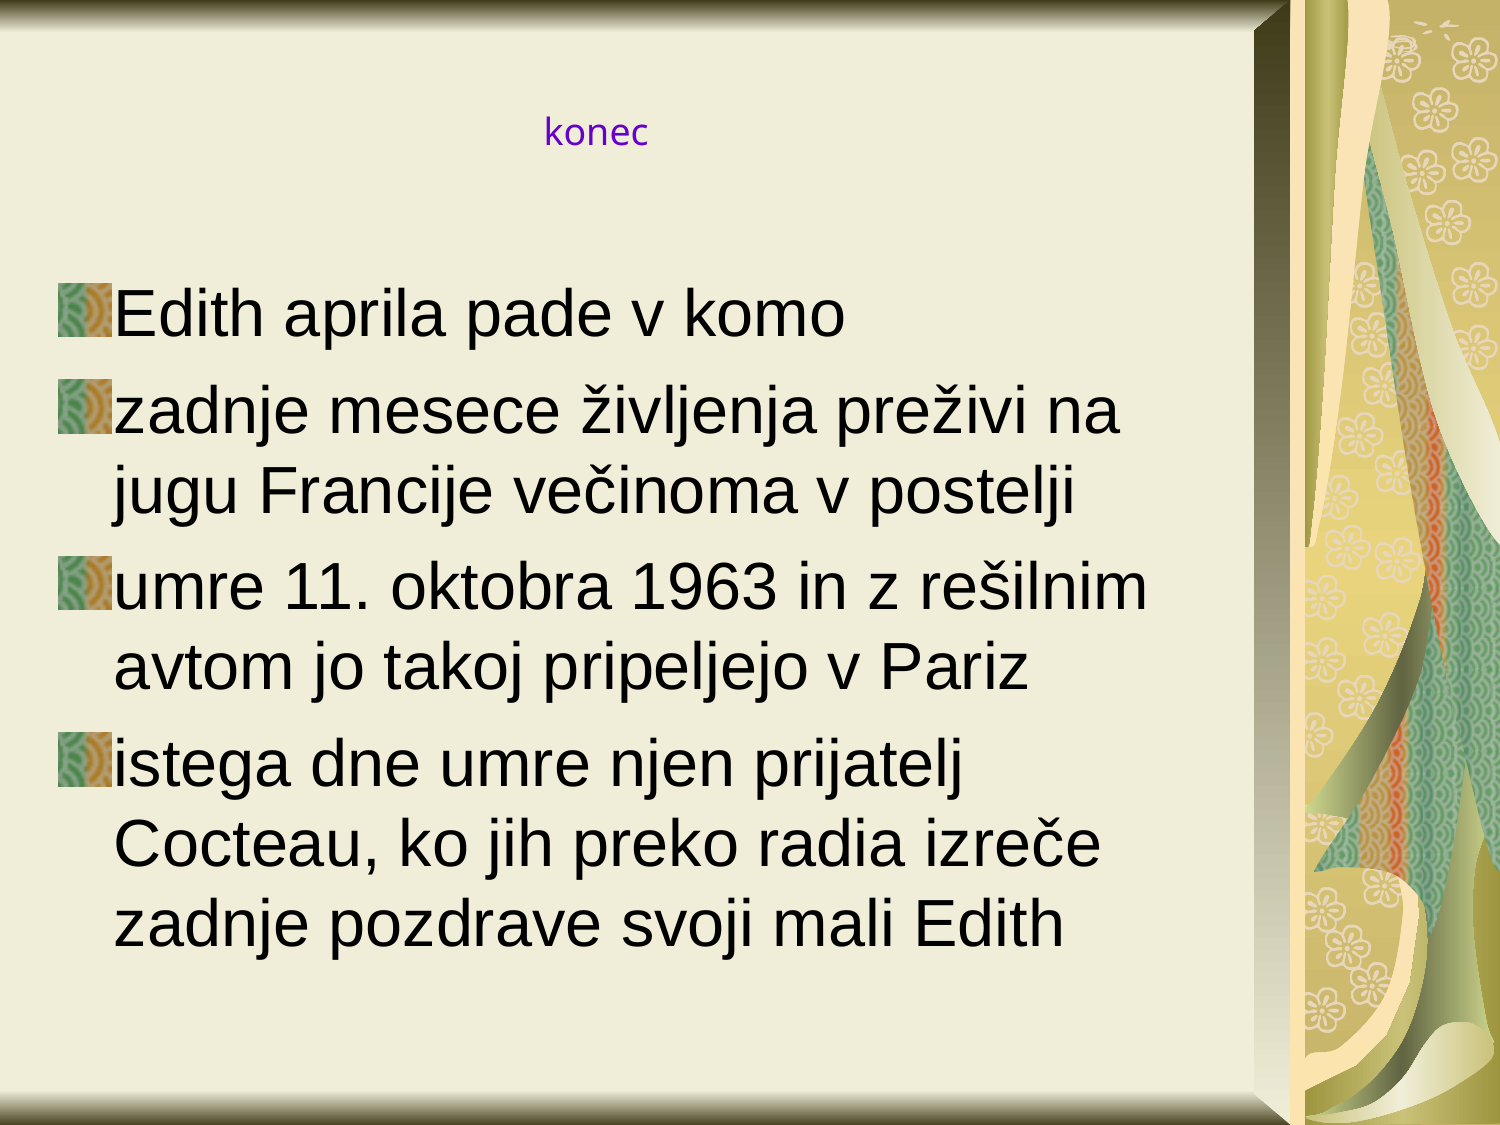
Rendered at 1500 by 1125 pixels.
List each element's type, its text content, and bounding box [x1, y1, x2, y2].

list Edith aprila pade v komo zadnje mesece življenja preživi na jugu Francije večinoma v postelji umre 11. oktobra 1963 in z rešilnim avtom jo takoj pripeljejo v Pariz istega dne umre njen prijatelj Cocteau, ko jih preko radia izreče zadnje pozdrave svoji mali Edith [43, 262, 1255, 1064]
picture [1314, 144, 1500, 936]
text_box konec [265, 18, 928, 242]
